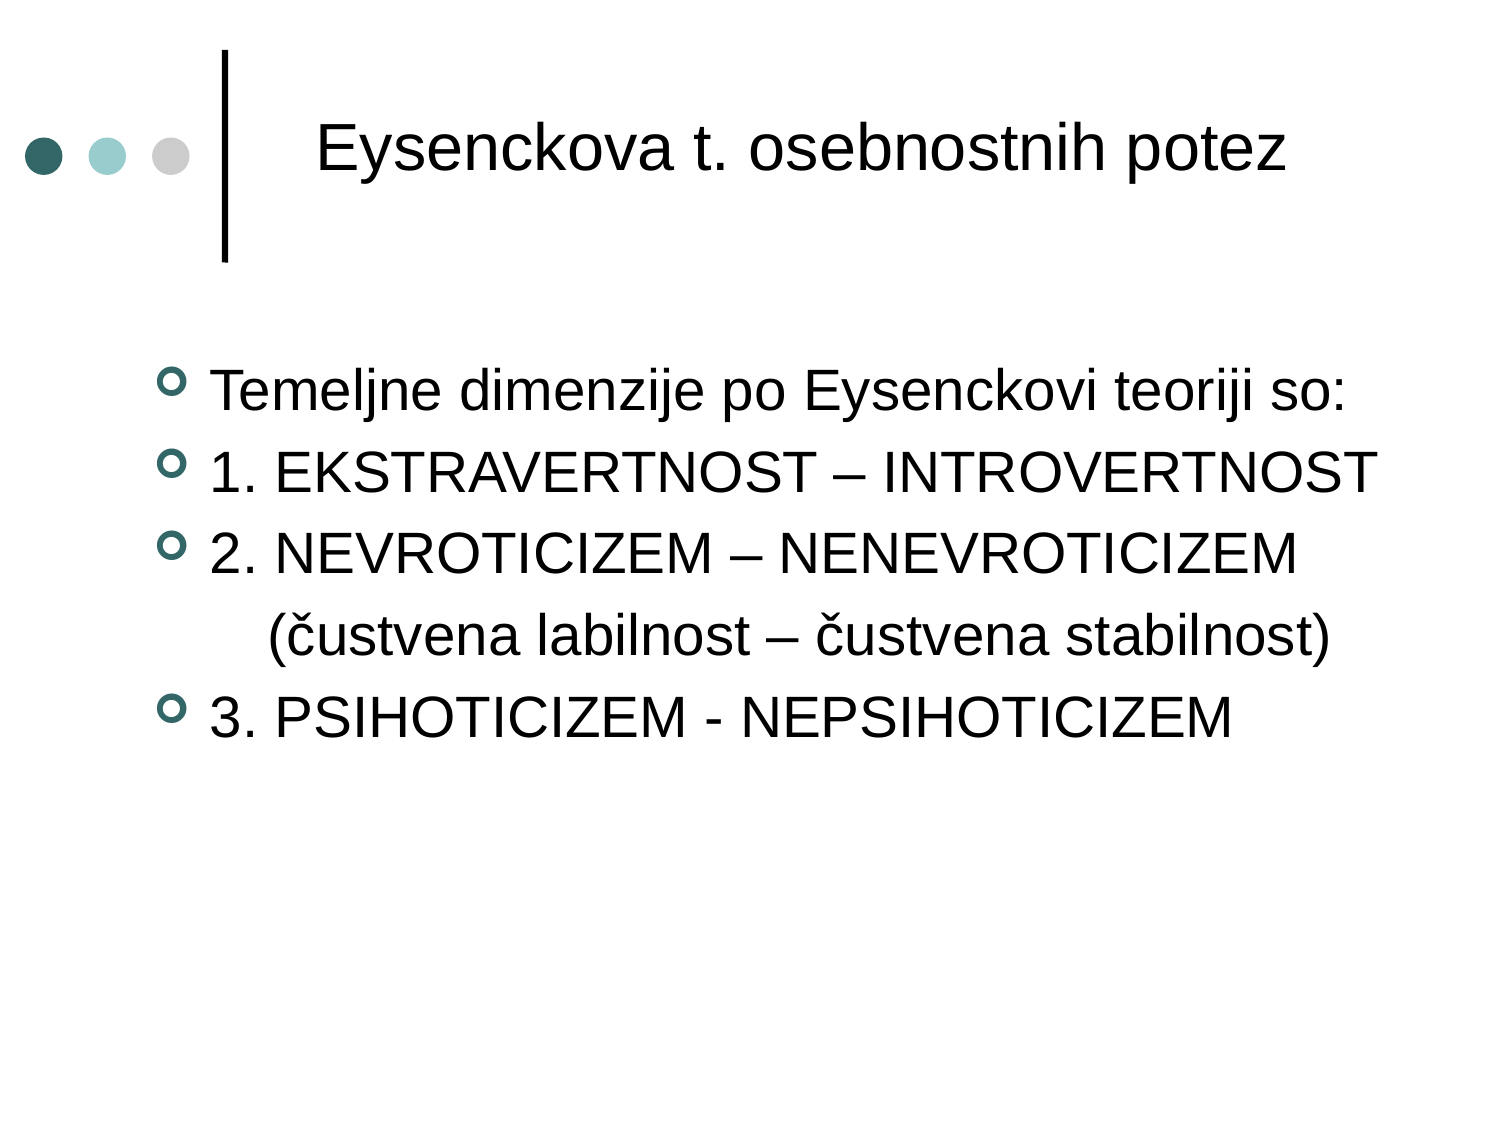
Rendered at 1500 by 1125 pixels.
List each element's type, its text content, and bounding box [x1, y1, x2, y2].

title Eysenckova t. osebnostnih potez [300, 49, 1500, 237]
list Temeljne dimenzije po Eysenckovi teoriji so: 1. EKSTRAVERTNOST – INTROVERTNOST 2. NEVROTICIZEM – NENEVROTICIZEM (čustvena labilnost – čustvena stabilnost) 3. PSIHOTICIZEM - NEPSIHOTICIZEM [138, 344, 1500, 1020]
